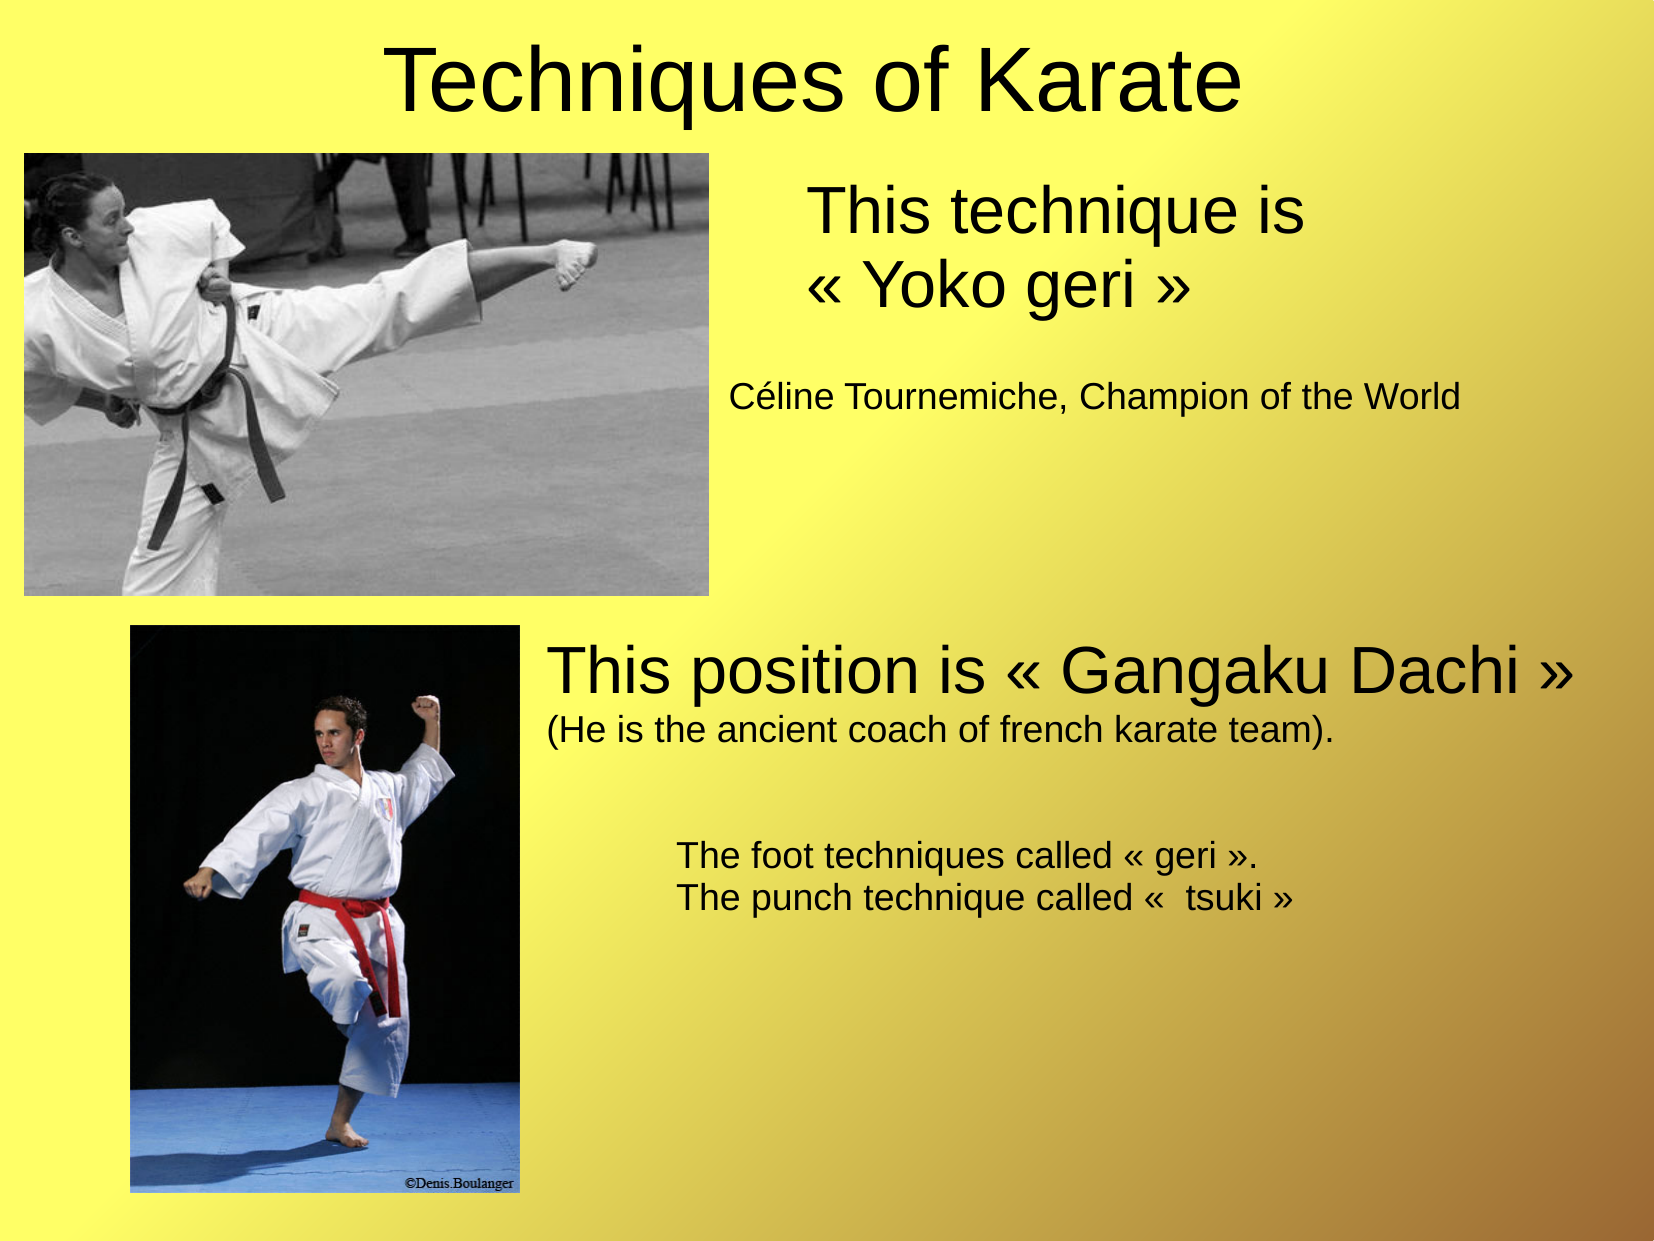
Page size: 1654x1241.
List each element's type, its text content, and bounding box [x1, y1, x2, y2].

text_box This technique is « Yoko geri » [791, 165, 1418, 330]
text_box This position is « Gangaku Dachi » (He is the ancient coach of french karate team). [531, 625, 1610, 898]
text_box The foot techniques called « geri ». The punch technique called « tsuki » [661, 826, 1430, 926]
text_box Céline Tournemiche, Champion of the World [713, 368, 1477, 426]
picture [130, 625, 520, 1193]
picture [24, 153, 709, 596]
title Techniques of Karate [82, 0, 1571, 184]
